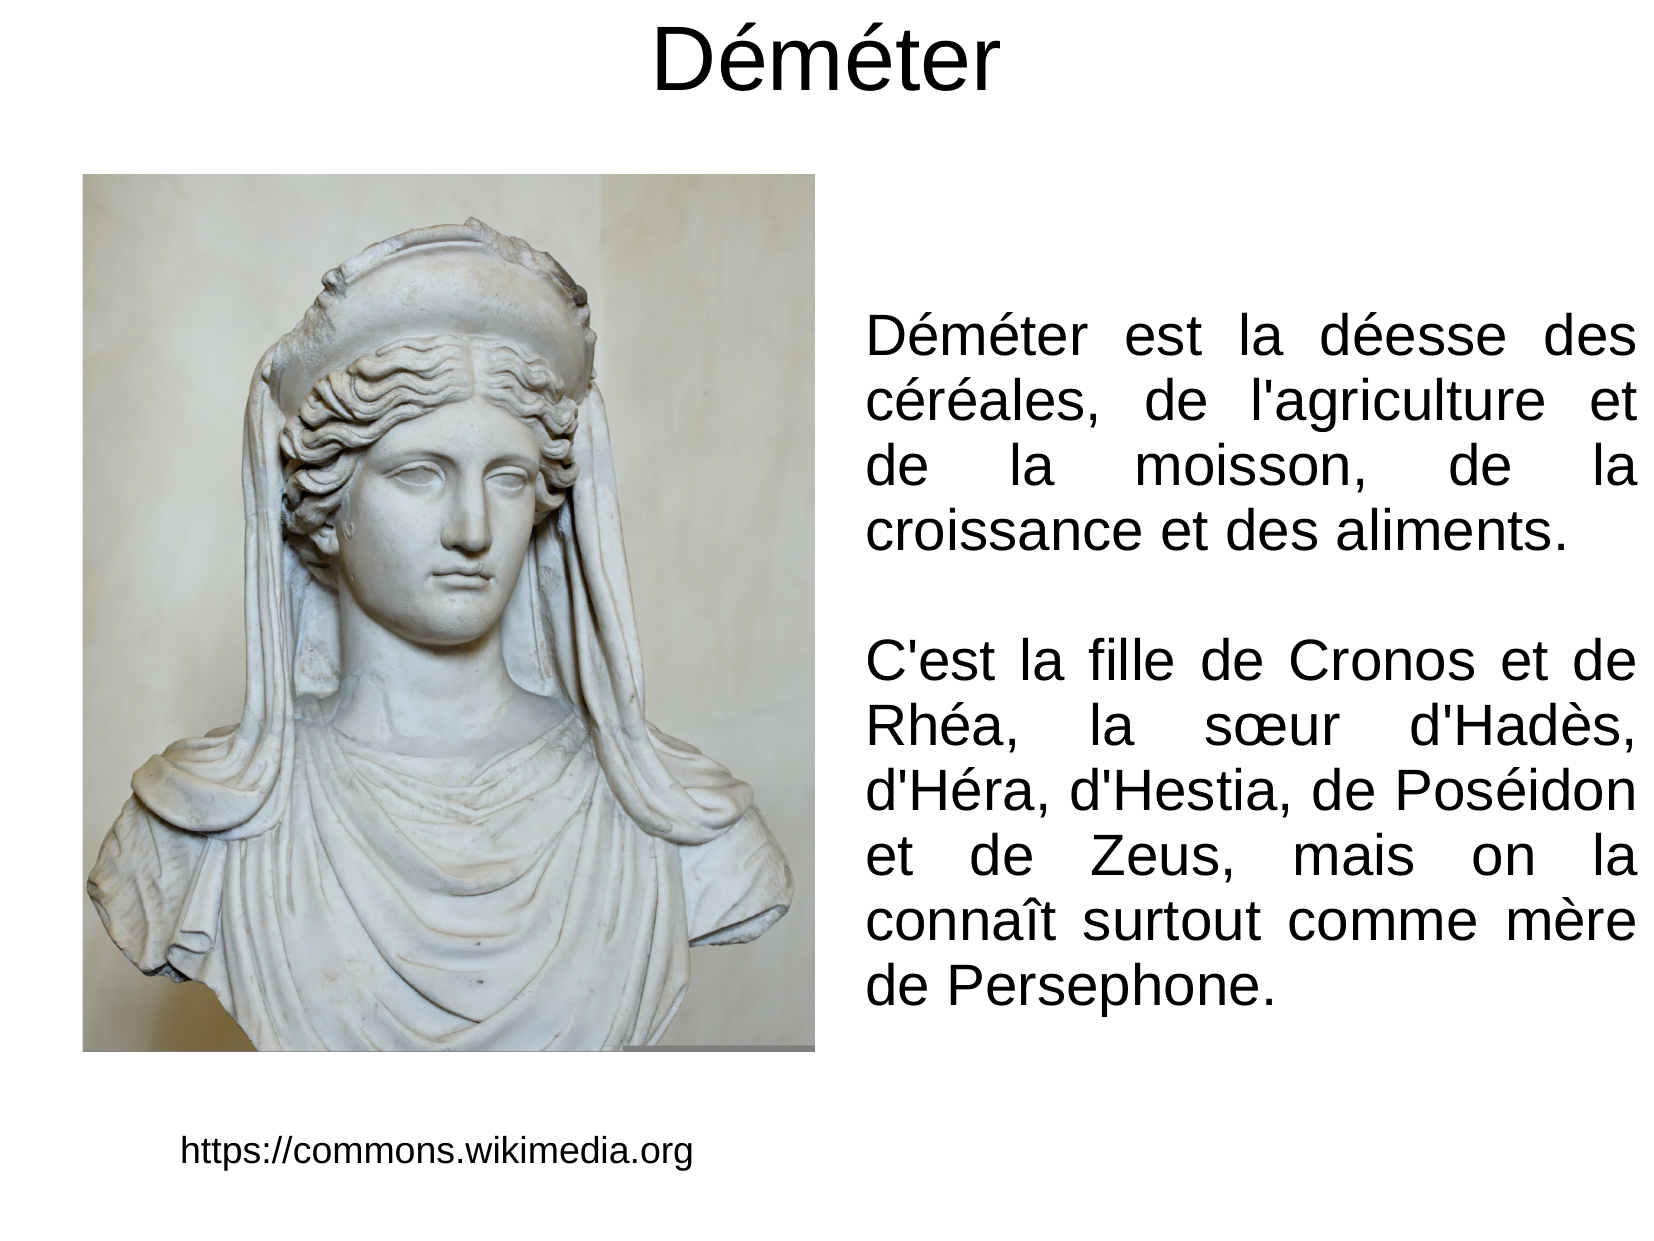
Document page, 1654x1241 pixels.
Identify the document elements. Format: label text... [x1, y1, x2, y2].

text_box Déméter [0, 0, 1654, 118]
picture [82, 174, 815, 1052]
text_box https://commons.wikimedia.org [165, 1122, 745, 1179]
text_box Déméter est la déesse des céréales, de l'agriculture et de la moisson, de la croissance et des aliments. C'est la fille de Cronos et de Rhéa, la sœur d'Hadès, d'Héra, d'Hestia, de Poséidon et de Zeus, mais on la connaît surtout comme mère de Persephone. [850, 295, 1654, 1026]
